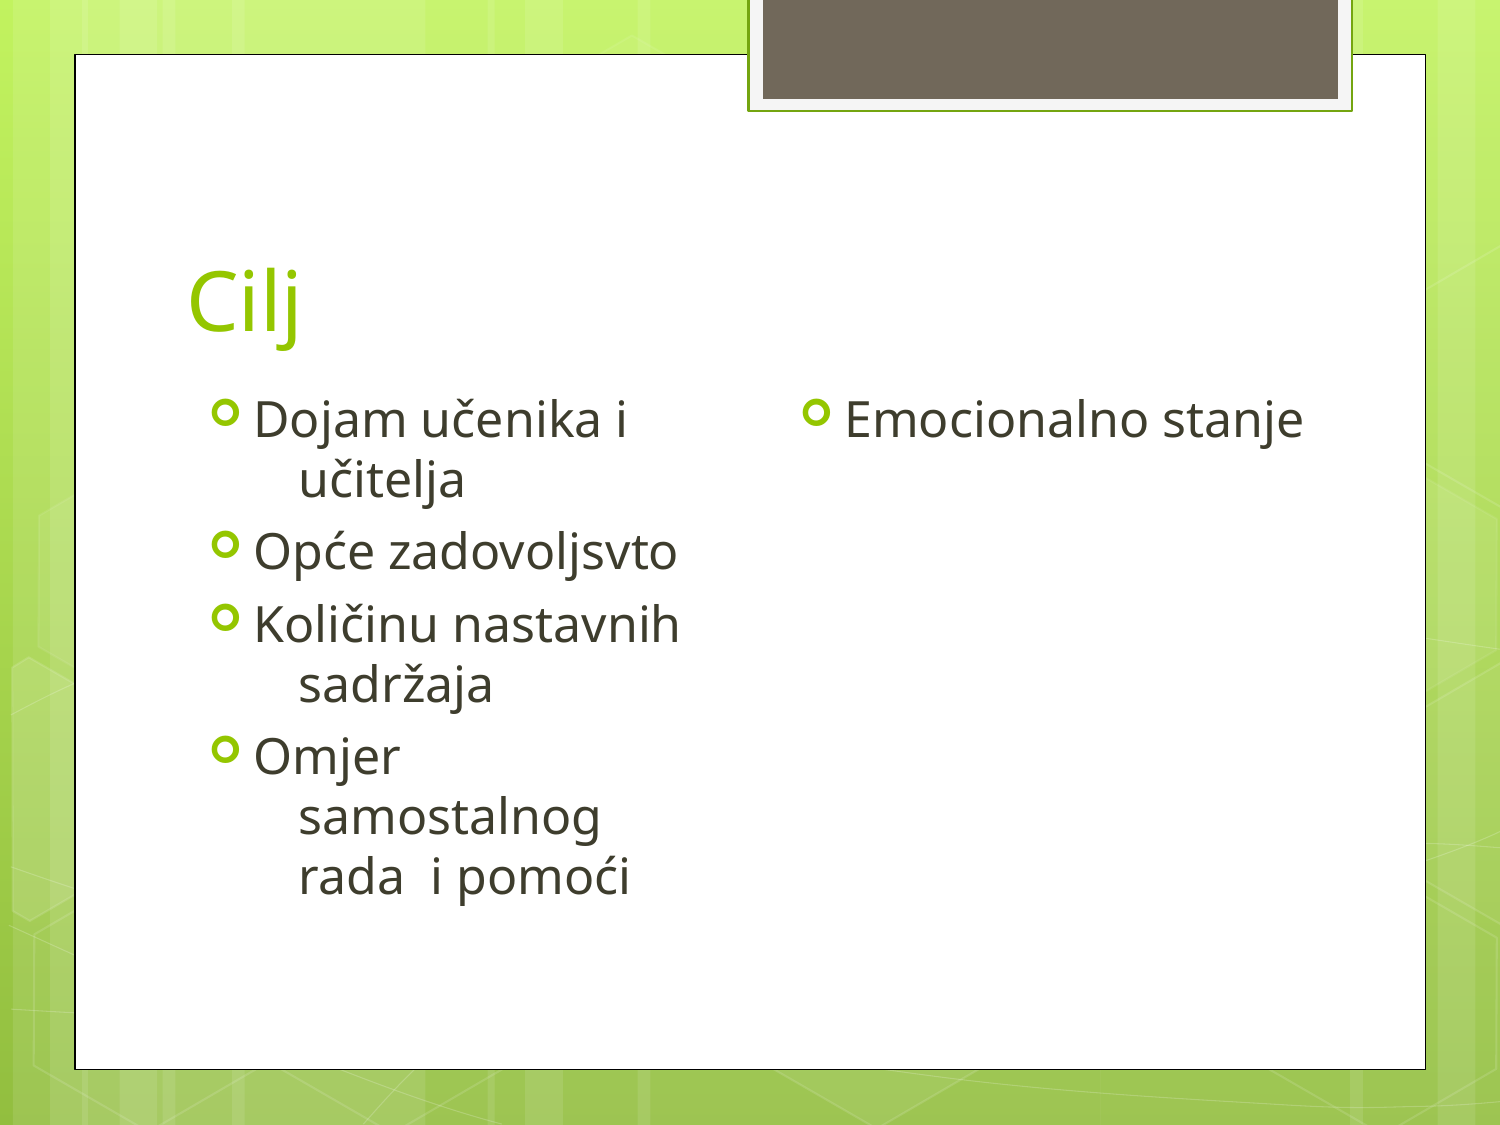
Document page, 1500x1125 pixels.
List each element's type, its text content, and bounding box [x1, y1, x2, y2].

title Cilj [171, 168, 1324, 357]
list Emocionalno stanje [761, 379, 1324, 953]
list Dojam učenika i učitelja Opće zadovoljsvto Količinu nastavnih sadržaja Omjer samostalnog rada i pomoći [171, 379, 733, 953]
